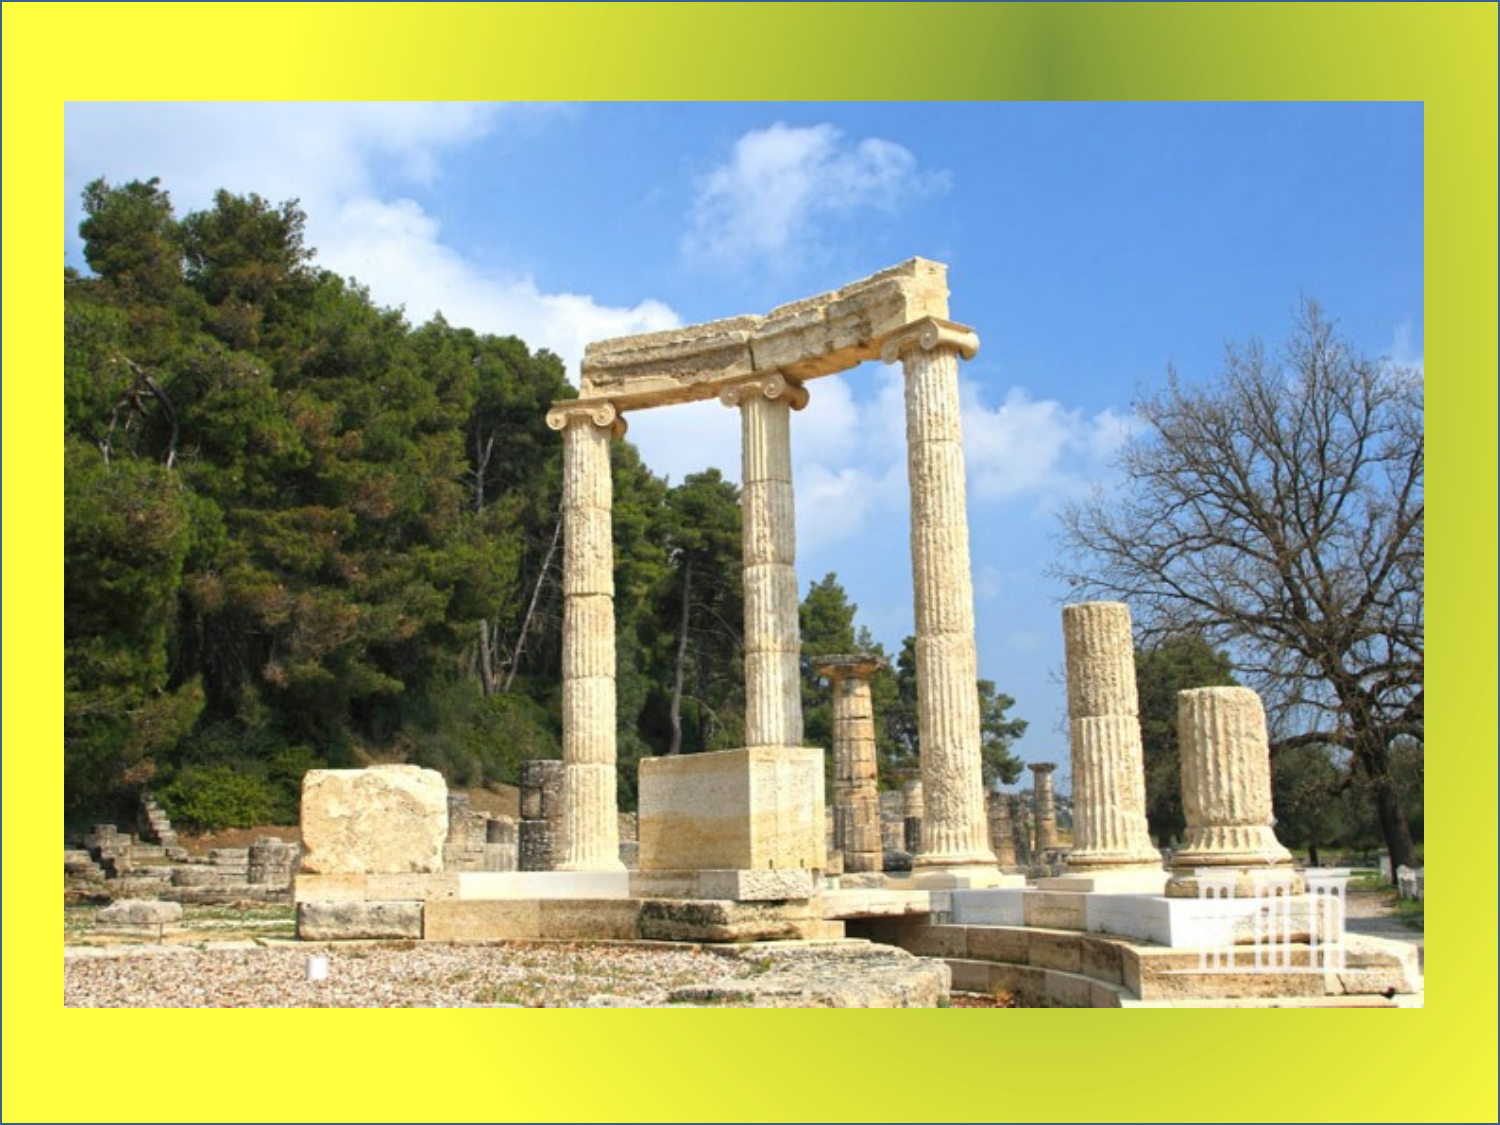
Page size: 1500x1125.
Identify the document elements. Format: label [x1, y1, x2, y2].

text_box [0, 0, 1500, 1125]
picture [64, 101, 1424, 1008]
